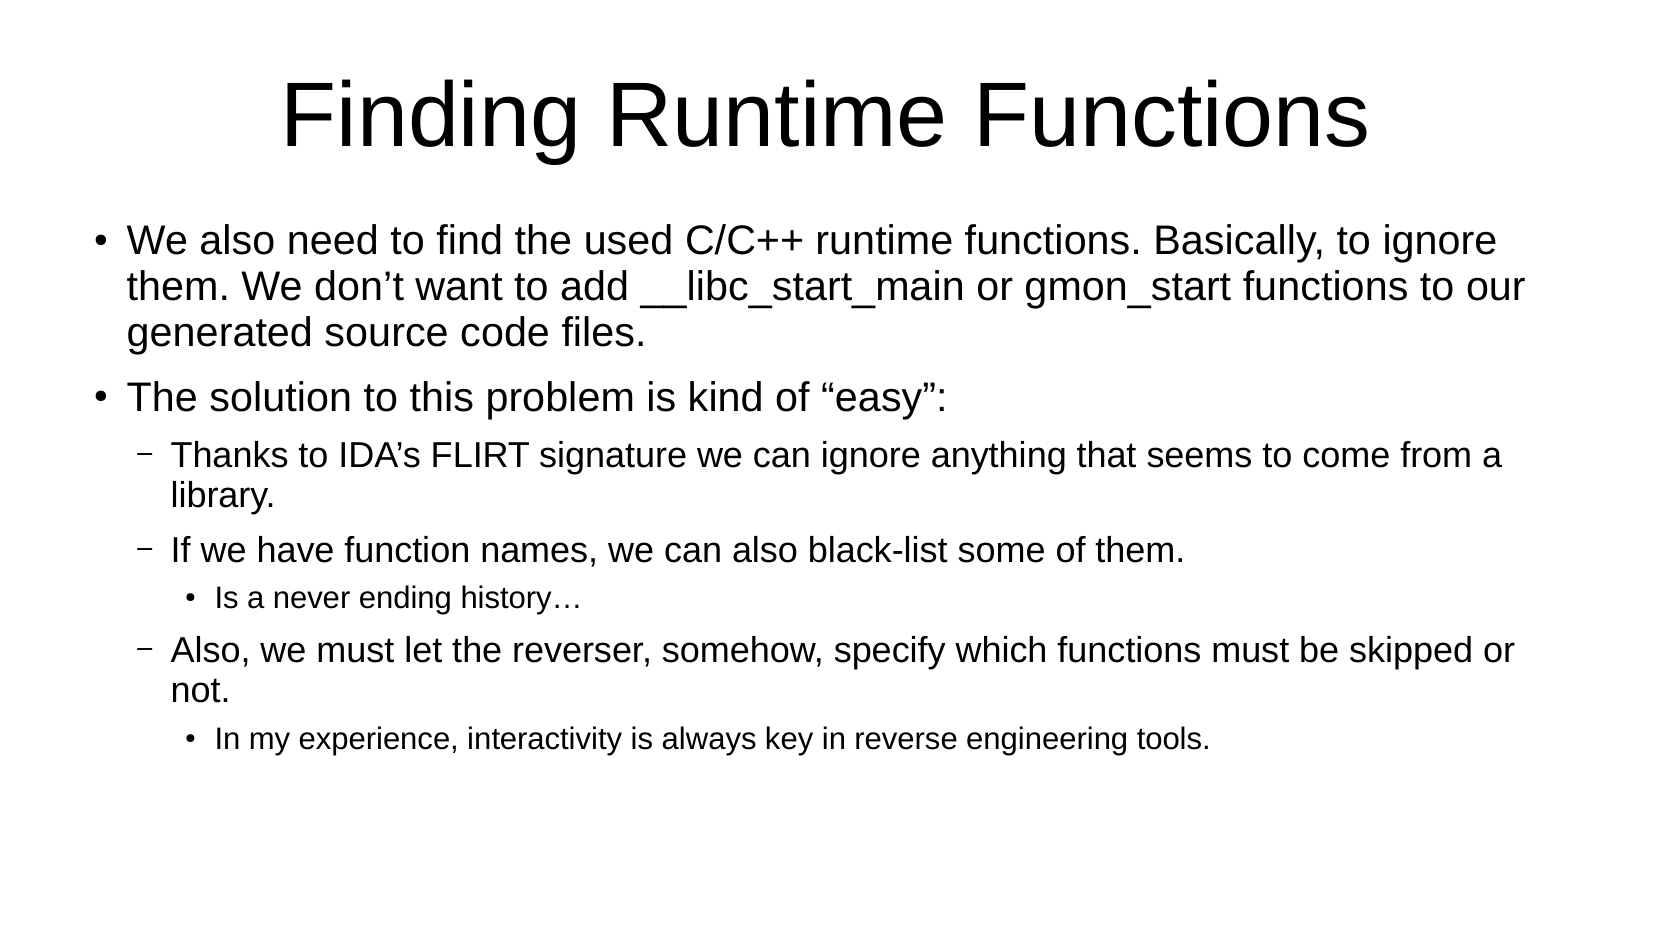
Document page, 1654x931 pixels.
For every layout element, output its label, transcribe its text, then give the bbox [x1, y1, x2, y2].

title Finding Runtime Functions [82, 37, 1571, 193]
list We also need to find the used C/C++ runtime functions. Basically, to ignore them. We don’t want to add __libc_start_main or gmon_start functions to our generated source code files. The solution to this problem is kind of “easy”: Thanks to IDA’s FLIRT signature we can ignore anything that seems to come from a library. If we have function names, we can also black-list some of them. Is a never ending history… Also, we must let the reverser, somehow, specify which functions must be skipped or not. In my experience, interactivity is always key in reverse engineering tools. [82, 217, 1571, 758]
